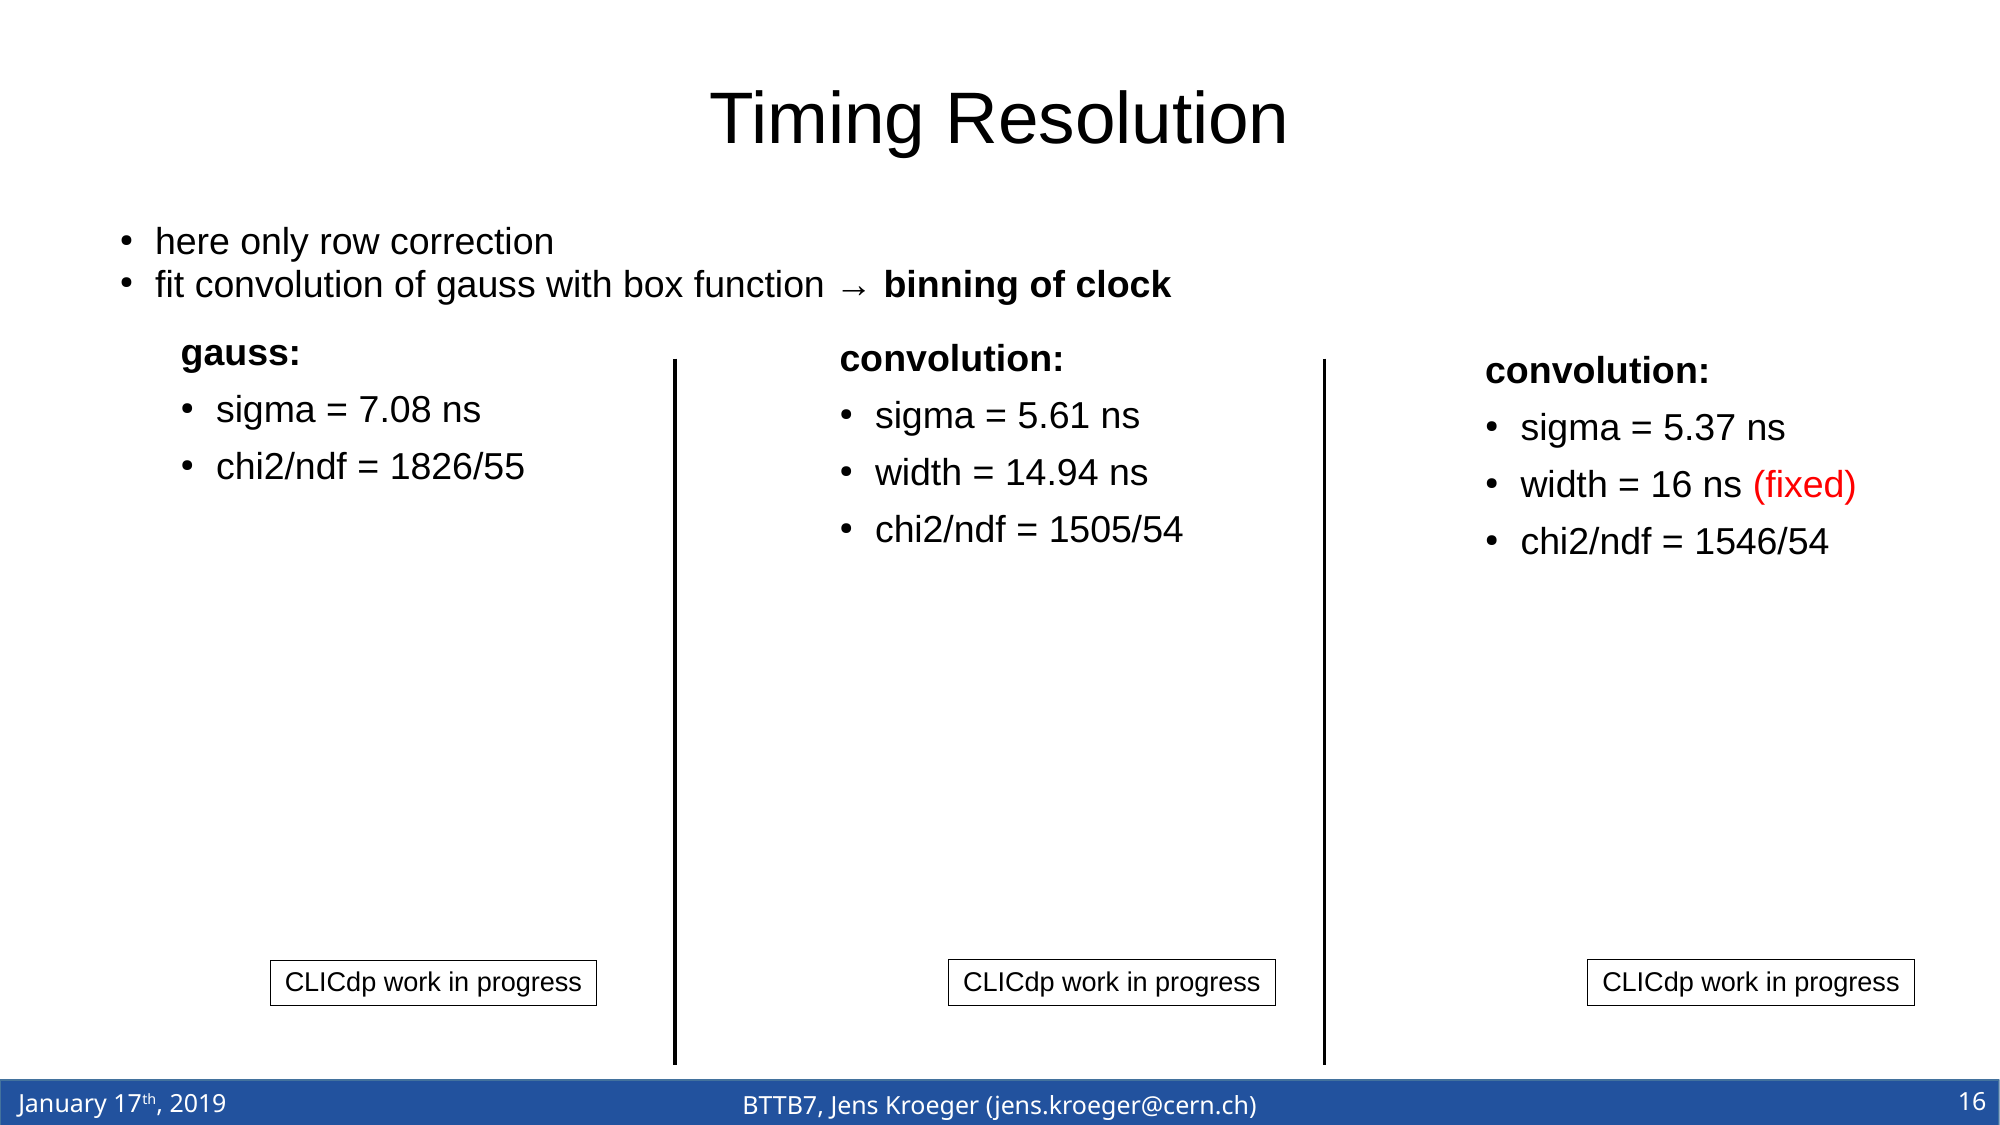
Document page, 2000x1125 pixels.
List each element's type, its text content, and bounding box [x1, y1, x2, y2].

text_box CLICdp work in progress [270, 960, 597, 1006]
text_box CLICdp work in progress [1587, 959, 1915, 1006]
text_box convolution: sigma = 5.61 ns width = 14.94 ns chi2/ndf = 1505/54 [824, 330, 1199, 559]
picture [3, 588, 1987, 1070]
text_box CLICdp work in progress [948, 959, 1276, 1006]
text_box here only row correction fit convolution of gauss with box function → binning of clock [104, 213, 1350, 313]
text_box gauss: sigma = 7.08 ns chi2/ndf = 1826/55 [165, 324, 540, 496]
text_box convolution: sigma = 5.37 ns width = 16 ns (fixed) chi2/ndf = 1546/54 [1470, 342, 1950, 571]
text_box BTTB7, Jens Kroeger (jens.kroeger@cern.ch) [546, 1074, 1454, 1125]
title Timing Resolution [437, 53, 1563, 177]
